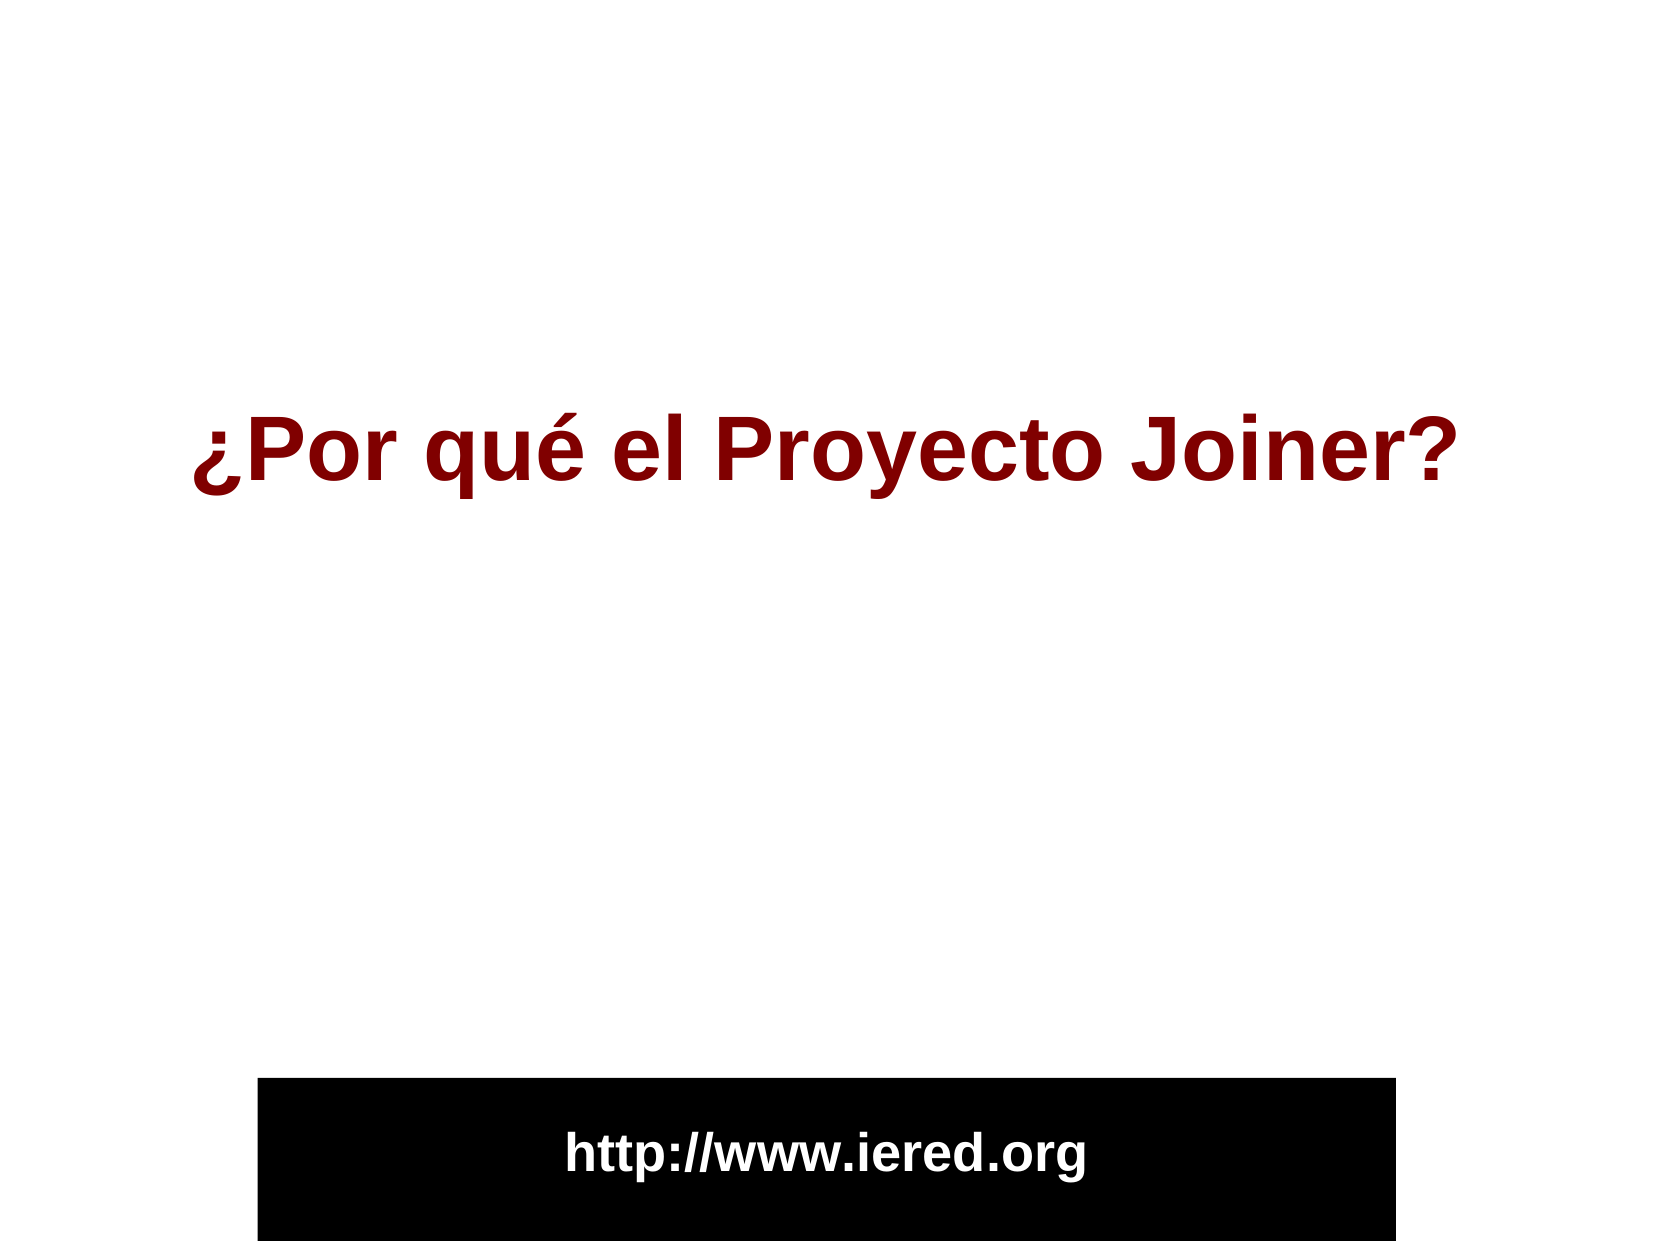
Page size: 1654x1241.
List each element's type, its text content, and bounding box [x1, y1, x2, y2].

text_box http://www.iered.org [257, 1077, 1396, 1241]
title ¿Por qué el Proyecto Joiner? [88, 397, 1565, 706]
